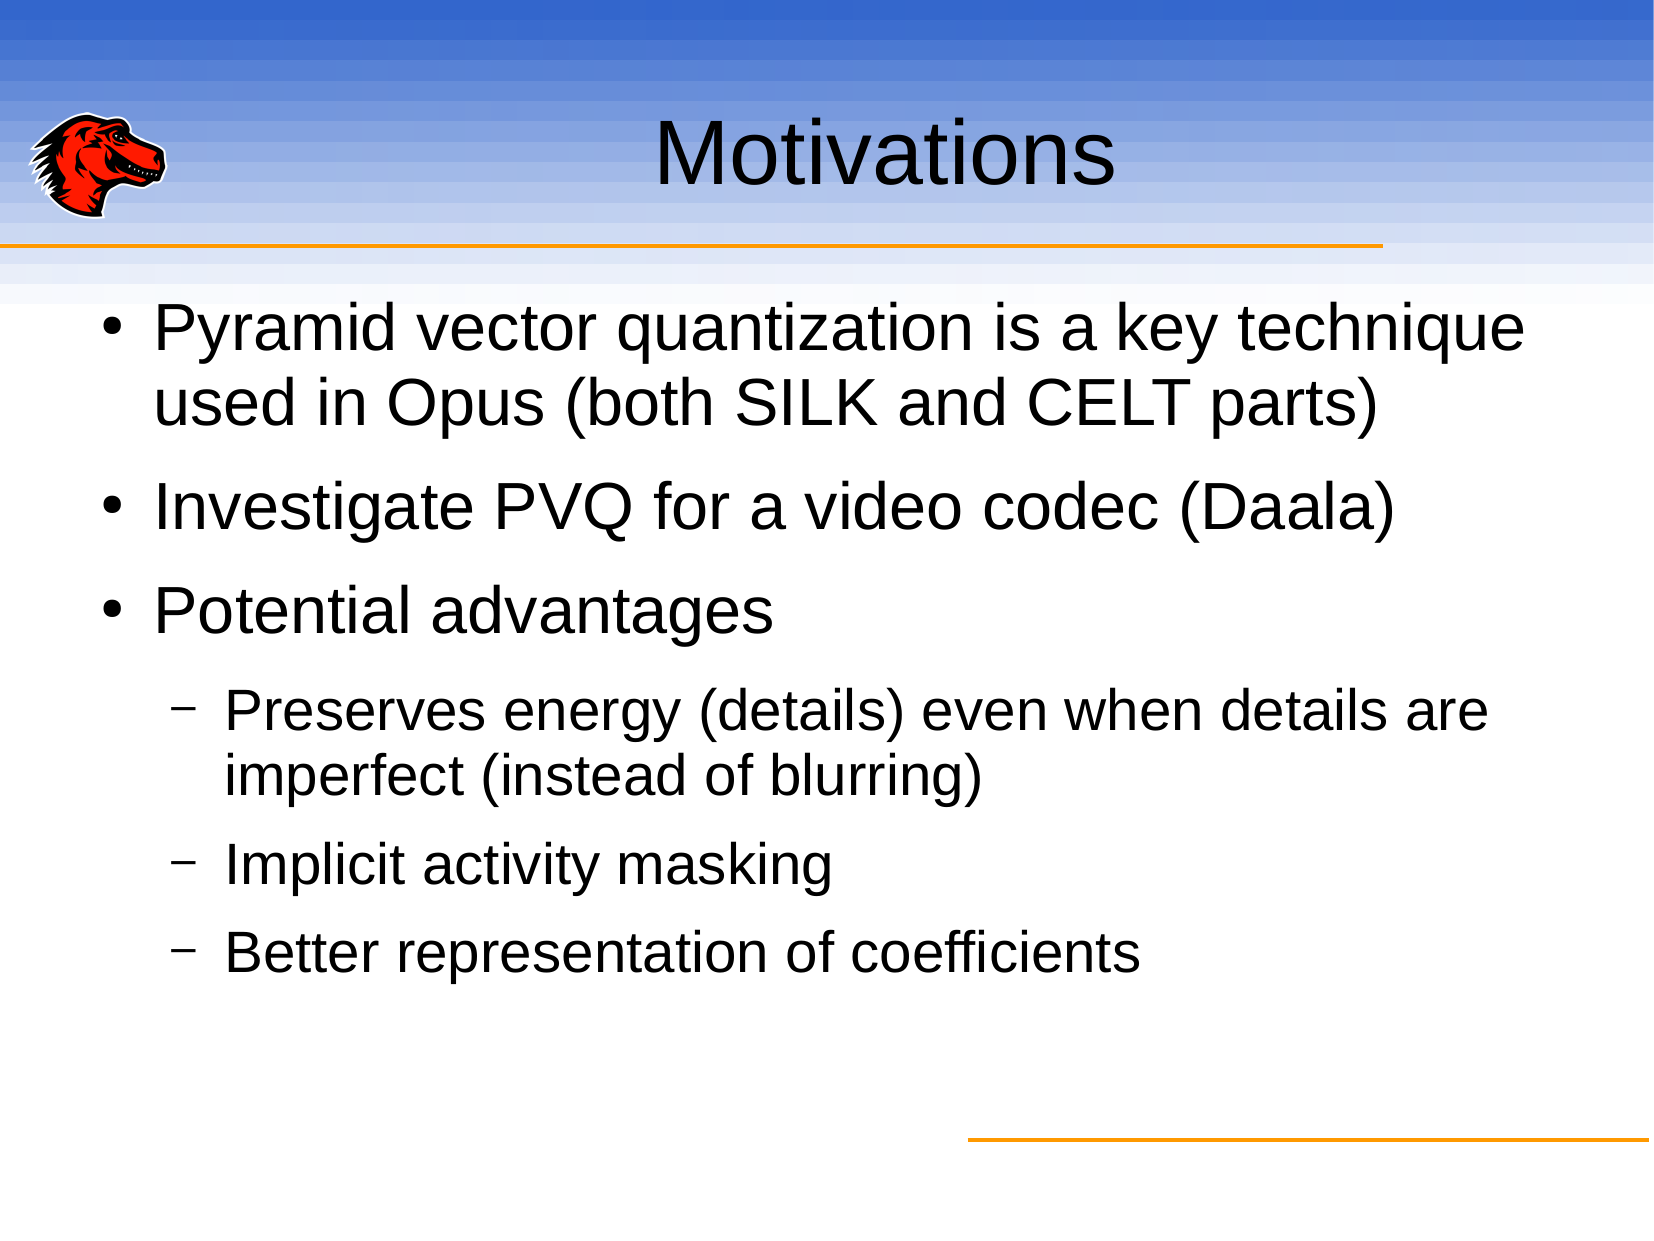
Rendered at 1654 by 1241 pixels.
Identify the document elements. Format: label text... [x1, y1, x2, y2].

picture [0, 0, 1654, 1241]
list Pyramid vector quantization is a key technique used in Opus (both SILK and CELT parts) Investigate PVQ for a video codec (Daala) Potential advantages Preserves energy (details) even when details are imperfect (instead of blurring) Implicit activity masking Better representation of coefficients [82, 290, 1538, 1010]
title Motivations [141, 49, 1630, 257]
